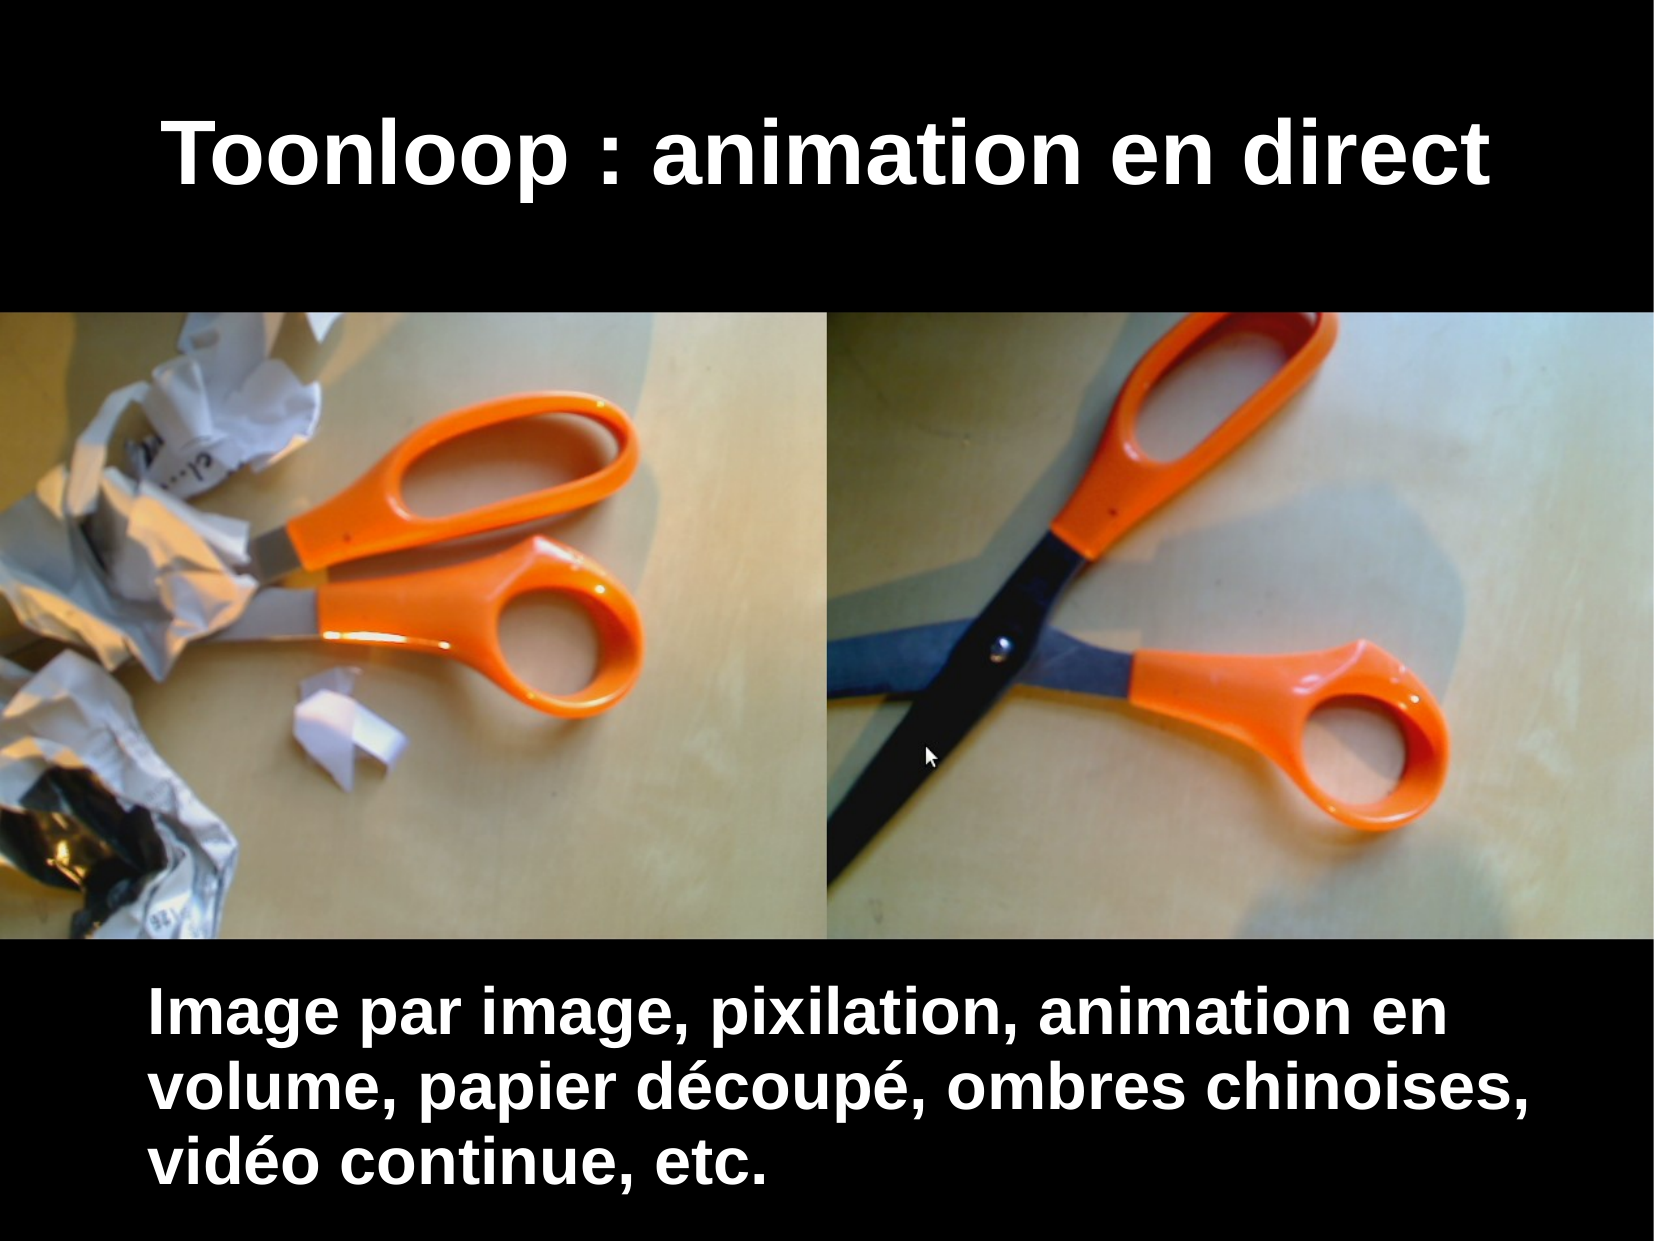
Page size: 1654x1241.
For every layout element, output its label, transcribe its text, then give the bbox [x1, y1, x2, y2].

list Image par image, pixilation, animation en volume, papier découpé, ombres chinoises, vidéo continue, etc. [76, 974, 1565, 1211]
title Toonloop : animation en direct [82, 49, 1571, 257]
picture [0, 0, 1654, 1241]
